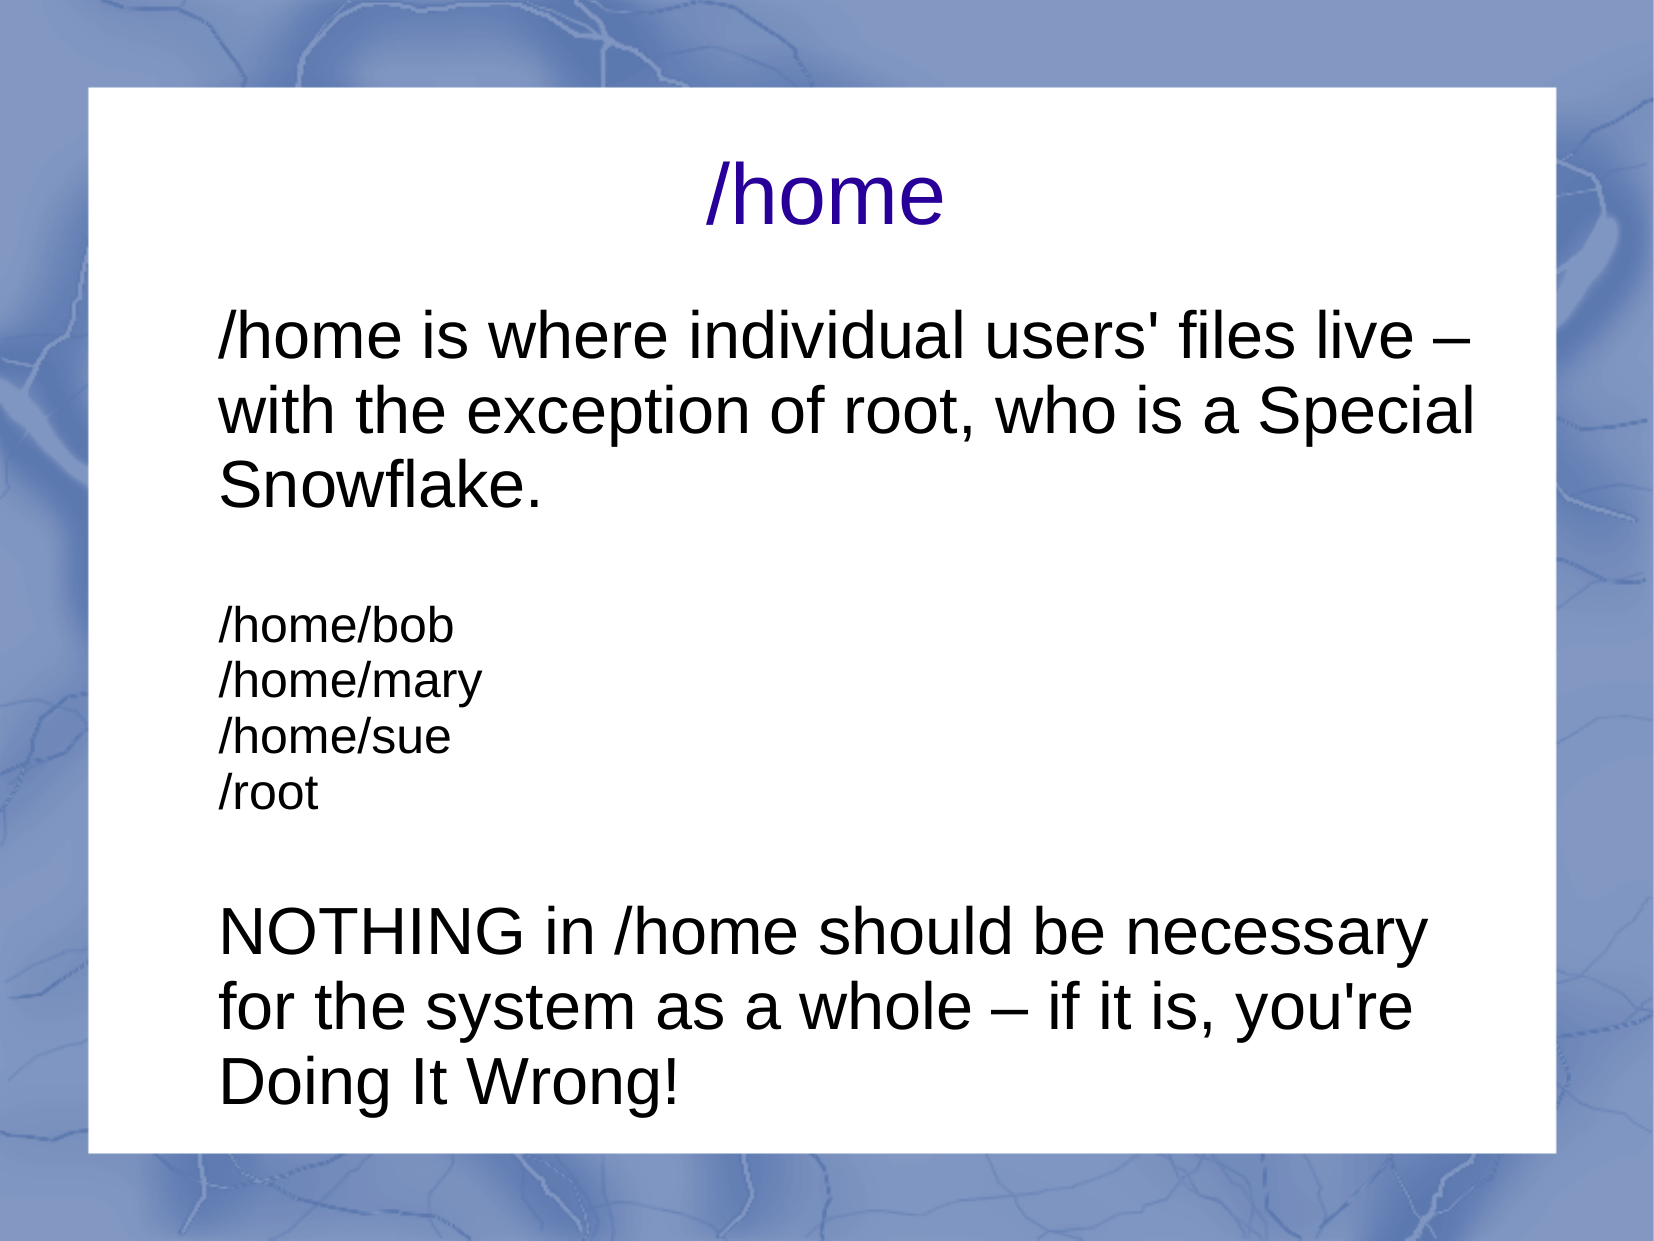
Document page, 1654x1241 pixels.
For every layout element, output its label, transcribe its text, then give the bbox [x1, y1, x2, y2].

list /home is where individual users' files live – with the exception of root, who is a Special Snowflake. /home/bob /home/mary /home/sue /root NOTHING in /home should be necessary for the system as a whole – if it is, you're Doing It Wrong! [147, 297, 1506, 1204]
picture [0, 0, 1654, 1241]
title /home [118, 90, 1536, 298]
